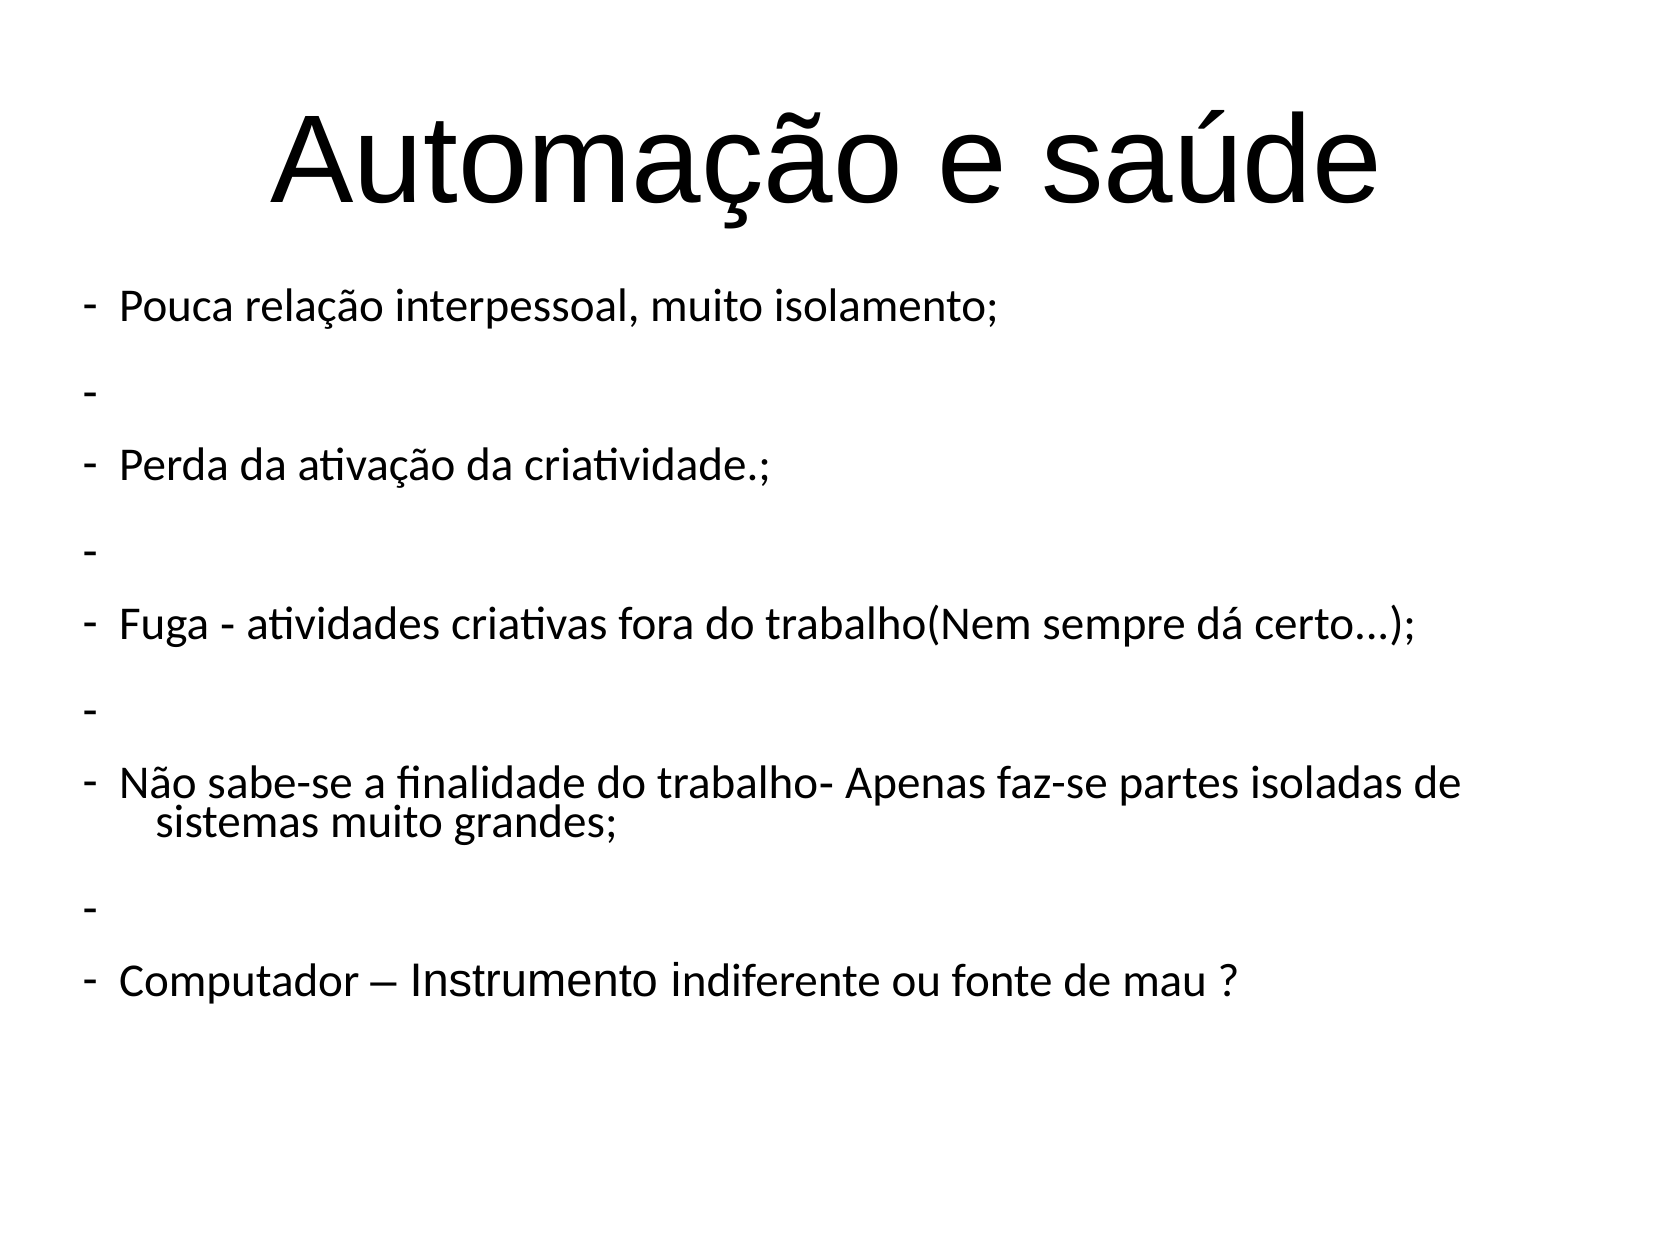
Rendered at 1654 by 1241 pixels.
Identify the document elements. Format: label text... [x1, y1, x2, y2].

title Automação e saúde [82, 49, 1571, 257]
list Pouca relação interpessoal, muito isolamento; Perda da ativação da criatividade.; Fuga - atividades criativas fora do trabalho(Nem sempre dá certo...); Não sabe-se a finalidade do trabalho- Apenas faz-se partes isoladas de sistemas muito grandes; Computador – Instrumento indiferente ou fonte de mau ? [82, 290, 1538, 1010]
